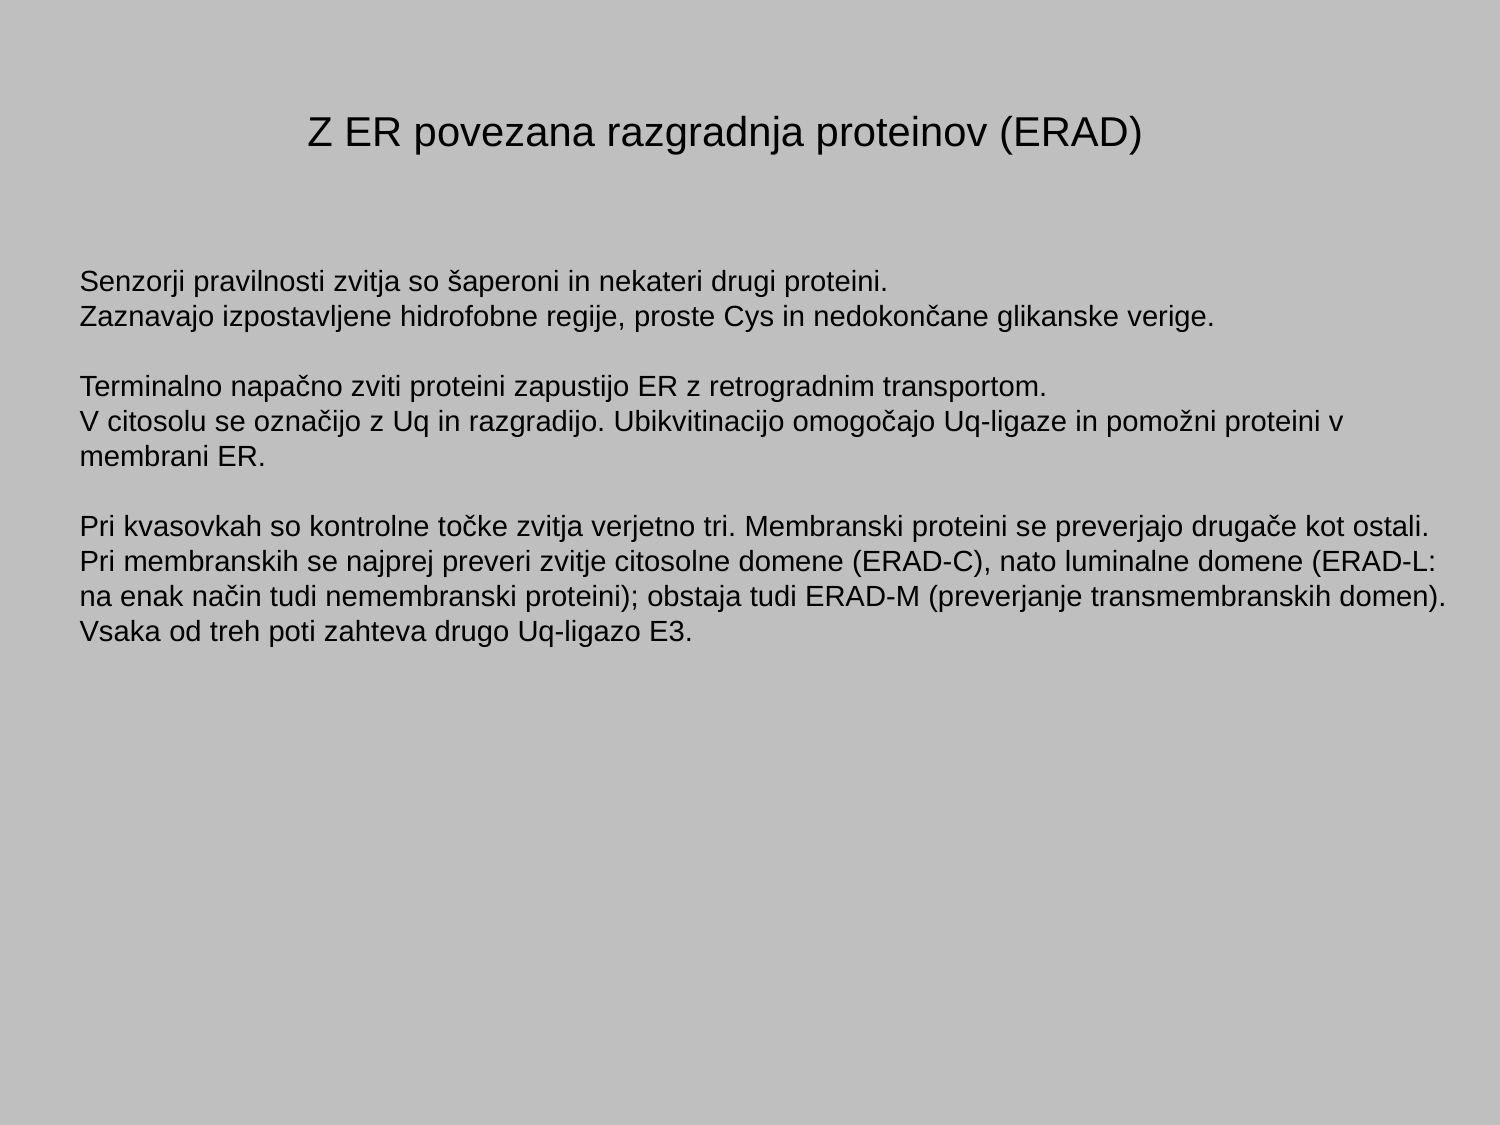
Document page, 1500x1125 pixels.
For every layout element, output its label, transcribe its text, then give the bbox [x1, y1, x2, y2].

text_box Senzorji pravilnosti zvitja so šaperoni in nekateri drugi proteini. Zaznavajo izpostavljene hidrofobne regije, proste Cys in nedokončane glikanske verige. Terminalno napačno zviti proteini zapustijo ER z retrogradnim transportom. V citosolu se označijo z Uq in razgradijo. Ubikvitinacijo omogočajo Uq-ligaze in pomožni proteini v membrani ER. Pri kvasovkah so kontrolne točke zvitja verjetno tri. Membranski proteini se preverjajo drugače kot ostali. Pri membranskih se najprej preveri zvitje citosolne domene (ERAD-C), nato luminalne domene (ERAD-L: na enak način tudi nemembranski proteini); obstaja tudi ERAD-M (preverjanje transmembranskih domen). Vsaka od treh poti zahteva drugo Uq-ligazo E3. [64, 255, 1471, 690]
text_box Z ER povezana razgradnja proteinov (ERAD) [292, 97, 1159, 163]
